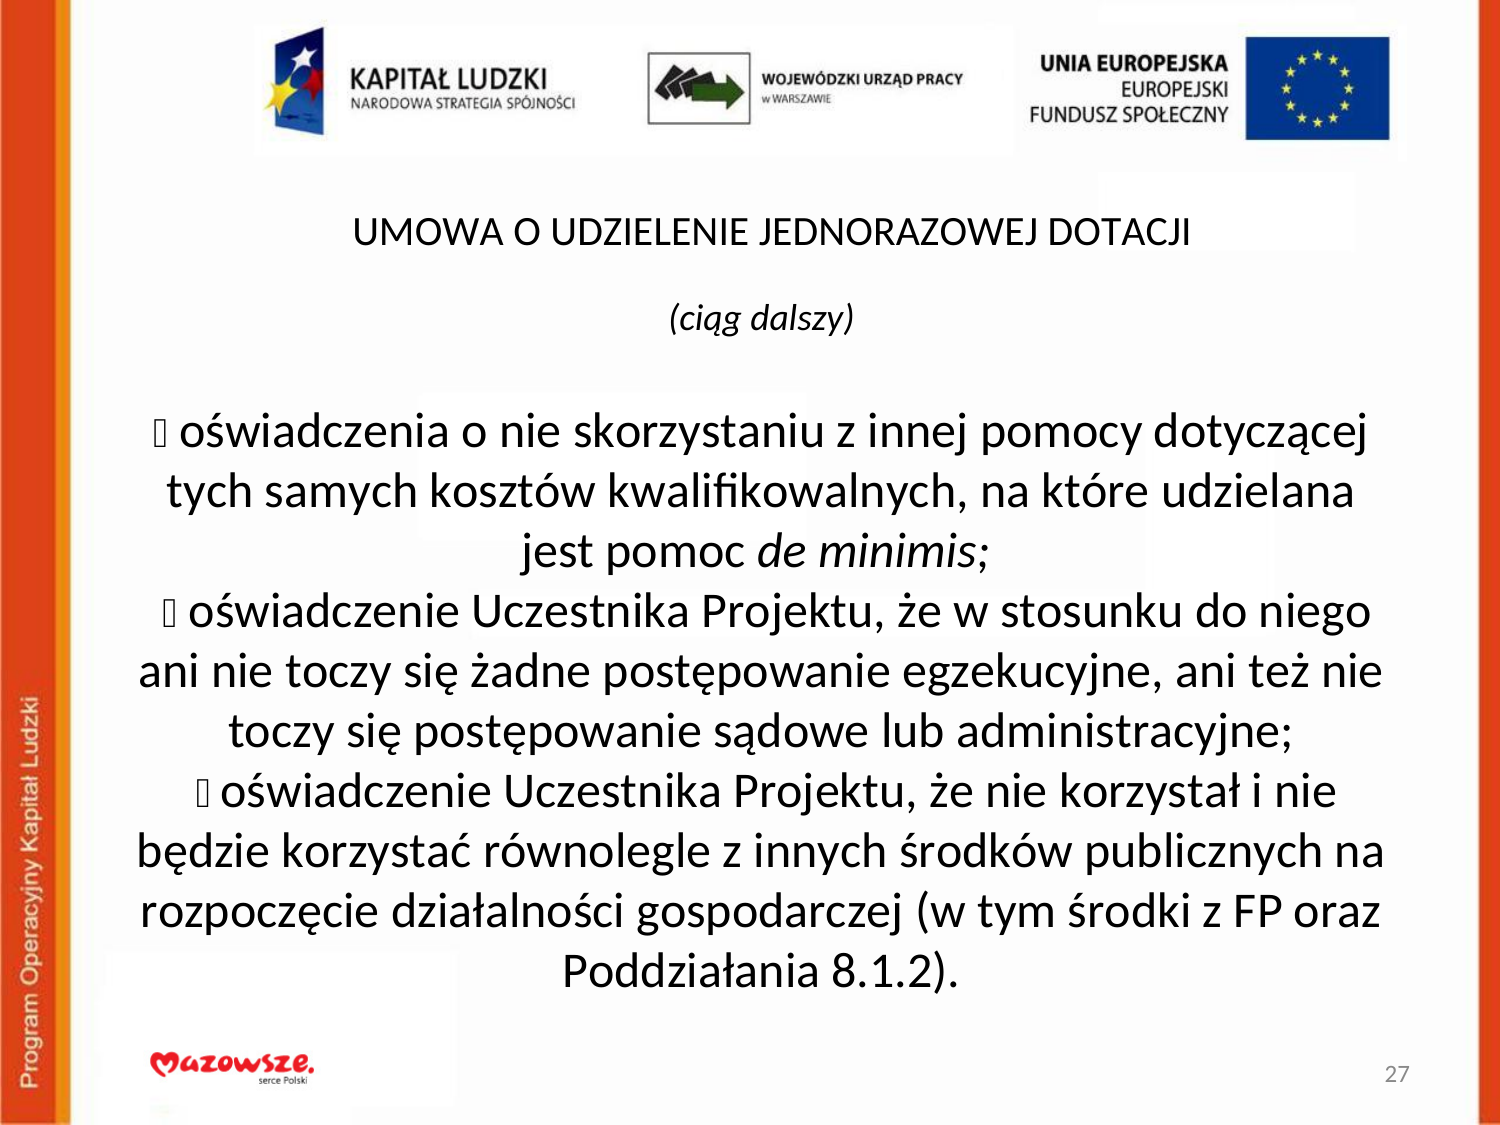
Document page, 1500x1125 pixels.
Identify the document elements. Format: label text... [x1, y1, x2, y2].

text_box <numer> [1074, 1042, 1426, 1103]
title (ciąg dalszy)  oświadczenia o nie skorzystaniu z innej pomocy dotyczącej tych samych kosztów kwalifikowalnych, na które udzielana jest pomoc de minimis;  oświadczenie Uczestnika Projektu, że w stosunku do niego ani nie toczy się żadne postępowanie egzekucyjne, ani też nie toczy się postępowanie sądowe lub administracyjne;  oświadczenie Uczestnika Projektu, że nie korzystał i nie będzie korzystać równolegle z innych środków publicznych na rozpoczęcie działalności gospodarczej (w tym środki z FP oraz Poddziałania 8.1.2). [112, 278, 1411, 1012]
text_box UMOWA O UDZIELENIE JEDNORAZOWEJ DOTACJI [194, 196, 1351, 256]
picture [0, 0, 1500, 1125]
